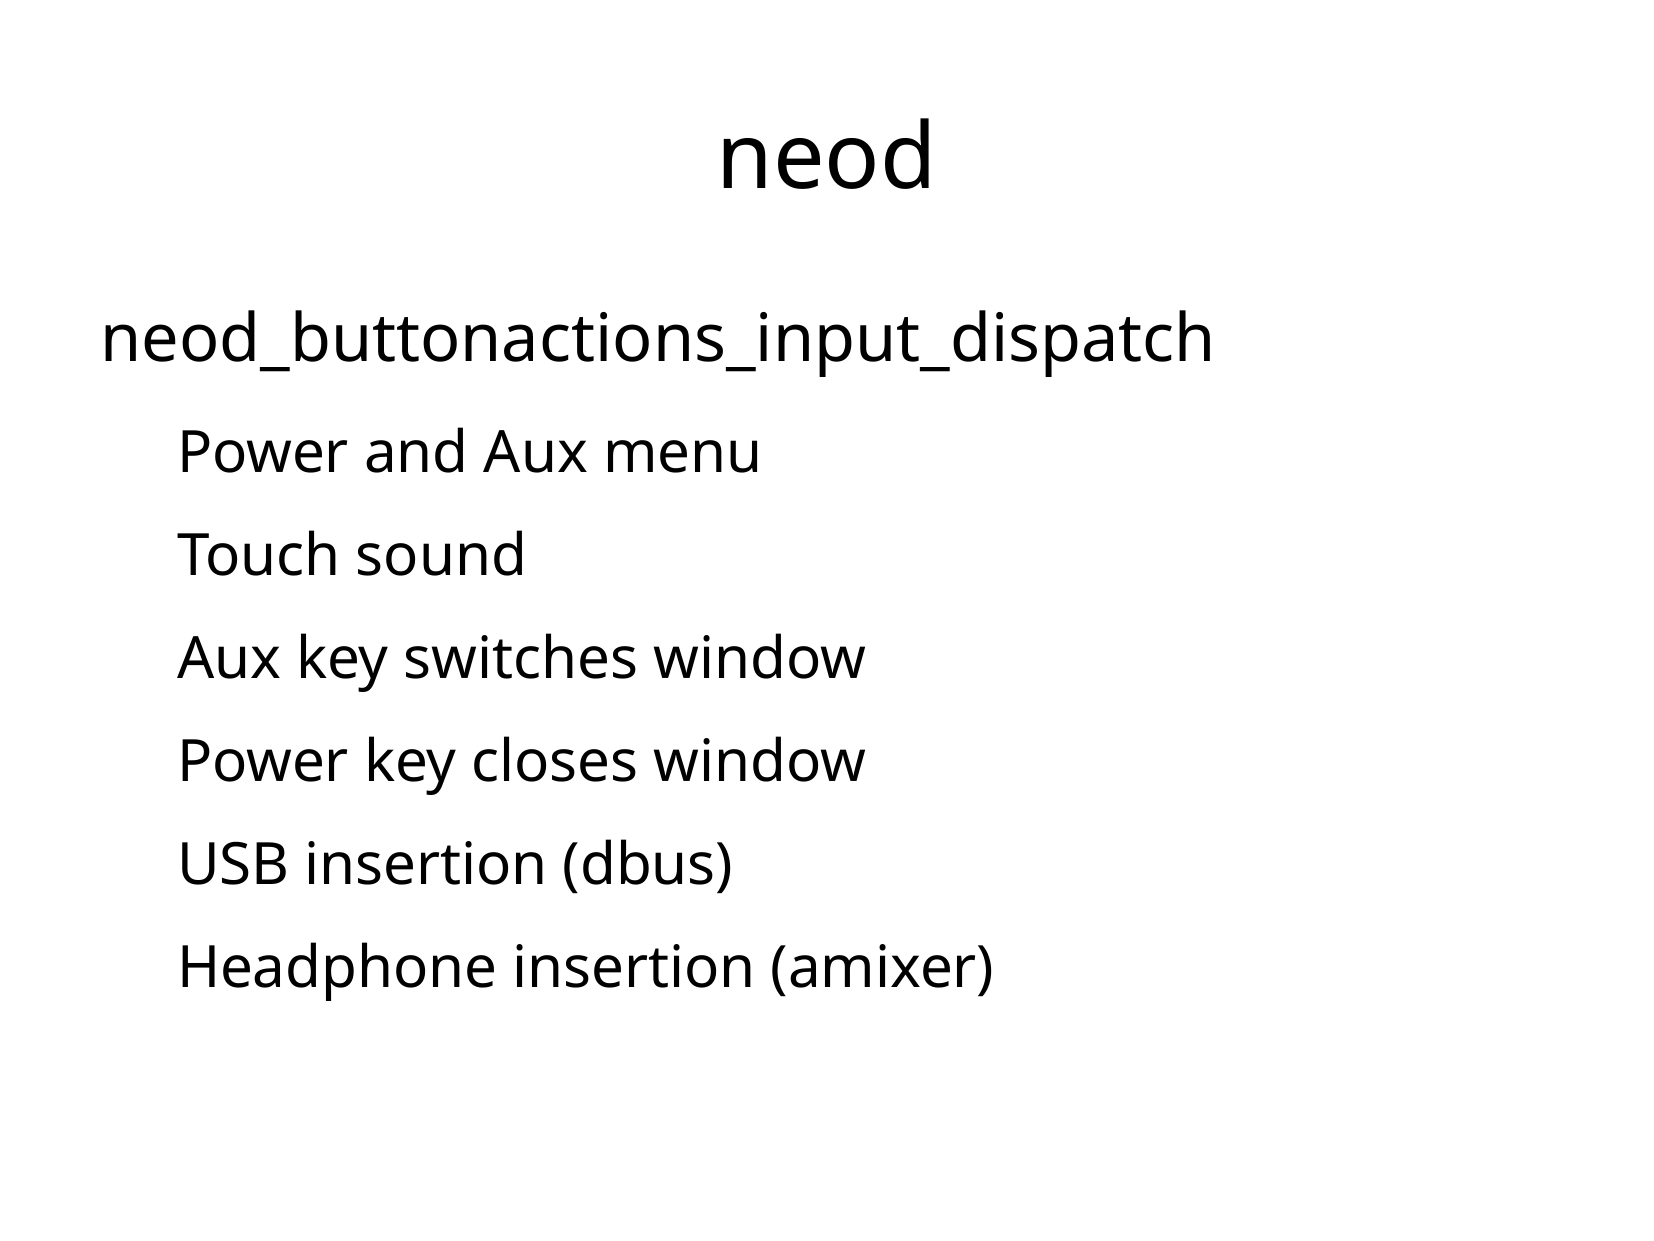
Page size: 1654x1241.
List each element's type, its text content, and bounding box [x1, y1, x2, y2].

title neod [82, 56, 1571, 250]
list neod_buttonactions_input_dispatch Power and Aux menu Touch sound Aux key switches window Power key closes window USB insertion (dbus) Headphone insertion (amixer) [82, 290, 1571, 1094]
